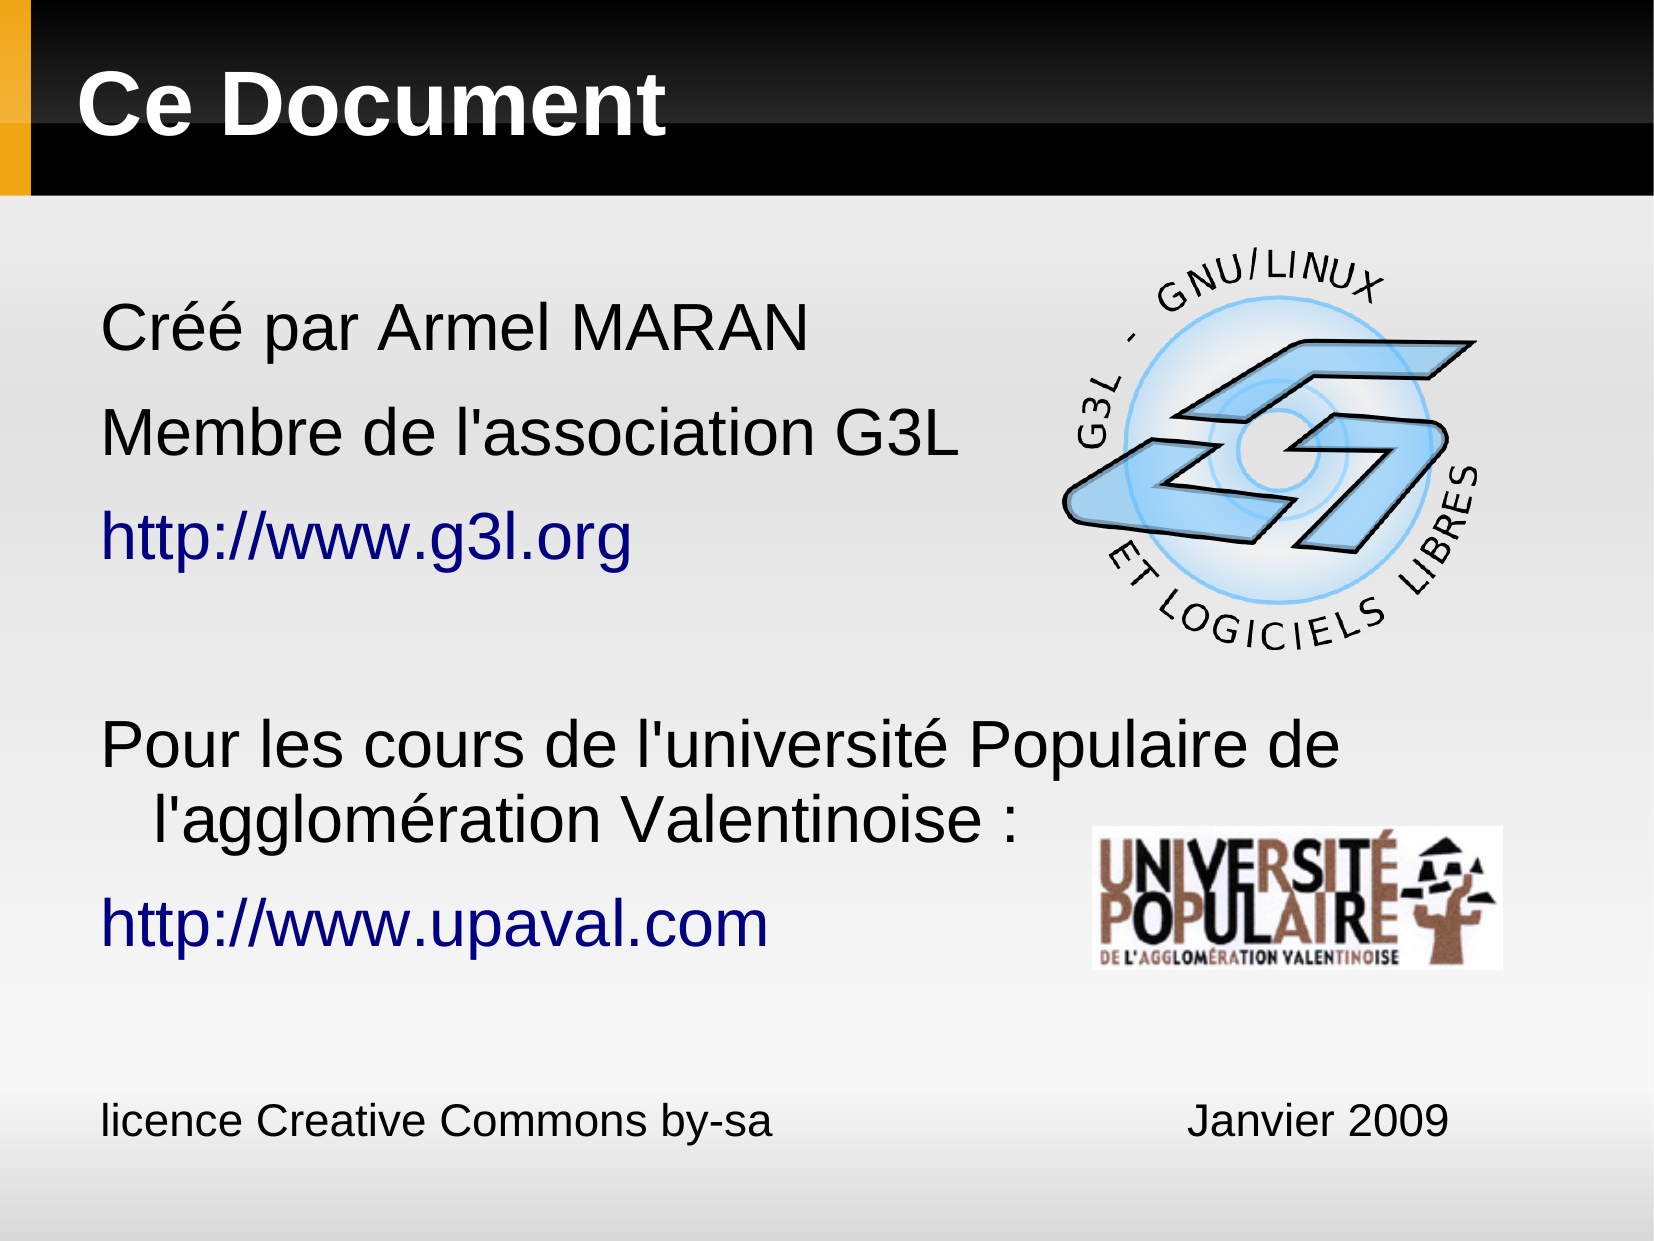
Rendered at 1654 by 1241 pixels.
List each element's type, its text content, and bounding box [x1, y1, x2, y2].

list Créé par Armel MARAN Membre de l'association G3L http://www.g3l.org Pour les cours de l'université Populaire de l'agglomération Valentinoise : http://www.upaval.com licence Creative Commons by-sa Janvier 2009 [82, 290, 1571, 1147]
title Ce Document [76, 0, 1565, 208]
picture [0, 0, 1654, 1241]
